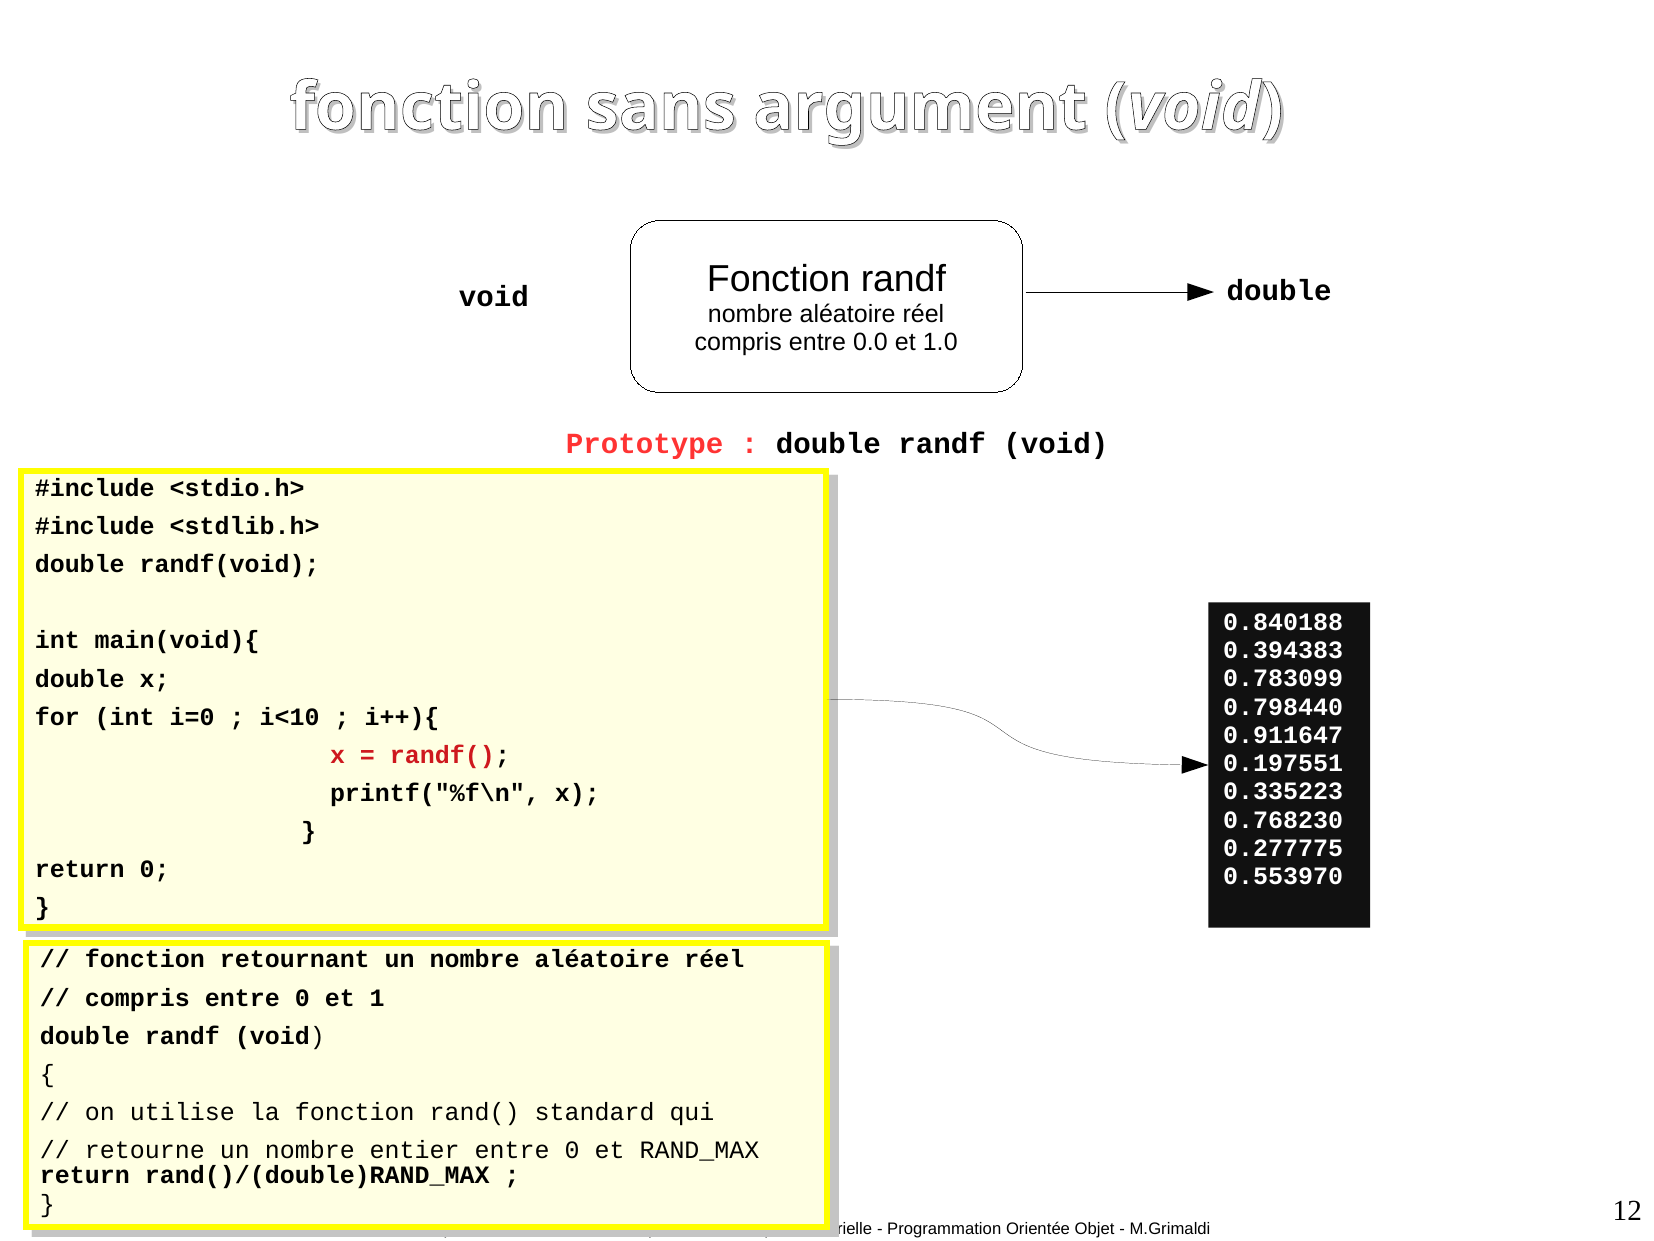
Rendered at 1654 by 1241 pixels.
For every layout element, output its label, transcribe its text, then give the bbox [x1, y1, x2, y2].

text_box double [1208, 271, 1350, 322]
text_box #include <stdio.h> #include <stdlib.h> double randf(void); int main(void){ double x; for (int i=0 ; i<10 ; i++){ x = randf(); printf("%f\n", x); } return 0; } [20, 471, 826, 928]
text_box // fonction retournant un nombre aléatoire réel // compris entre 0 et 1 double randf (void) { // on utilise la fonction rand() standard qui // retourne un nombre entier entre 0 et RAND_MAX return rand()/(double)RAND_MAX ; } [25, 942, 827, 1227]
text_box 0.840188 0.394383 0.783099 0.798440 0.911647 0.197551 0.335223 0.768230 0.277775 0.553970 [1208, 602, 1371, 928]
text_box void [405, 277, 582, 333]
title fonction sans argument (void) [50, 0, 1539, 208]
text_box Prototype : double randf (void) [387, 425, 1287, 500]
text_box Fonction randf nombre aléatoire réel compris entre 0.0 et 1.0 [630, 220, 1023, 393]
